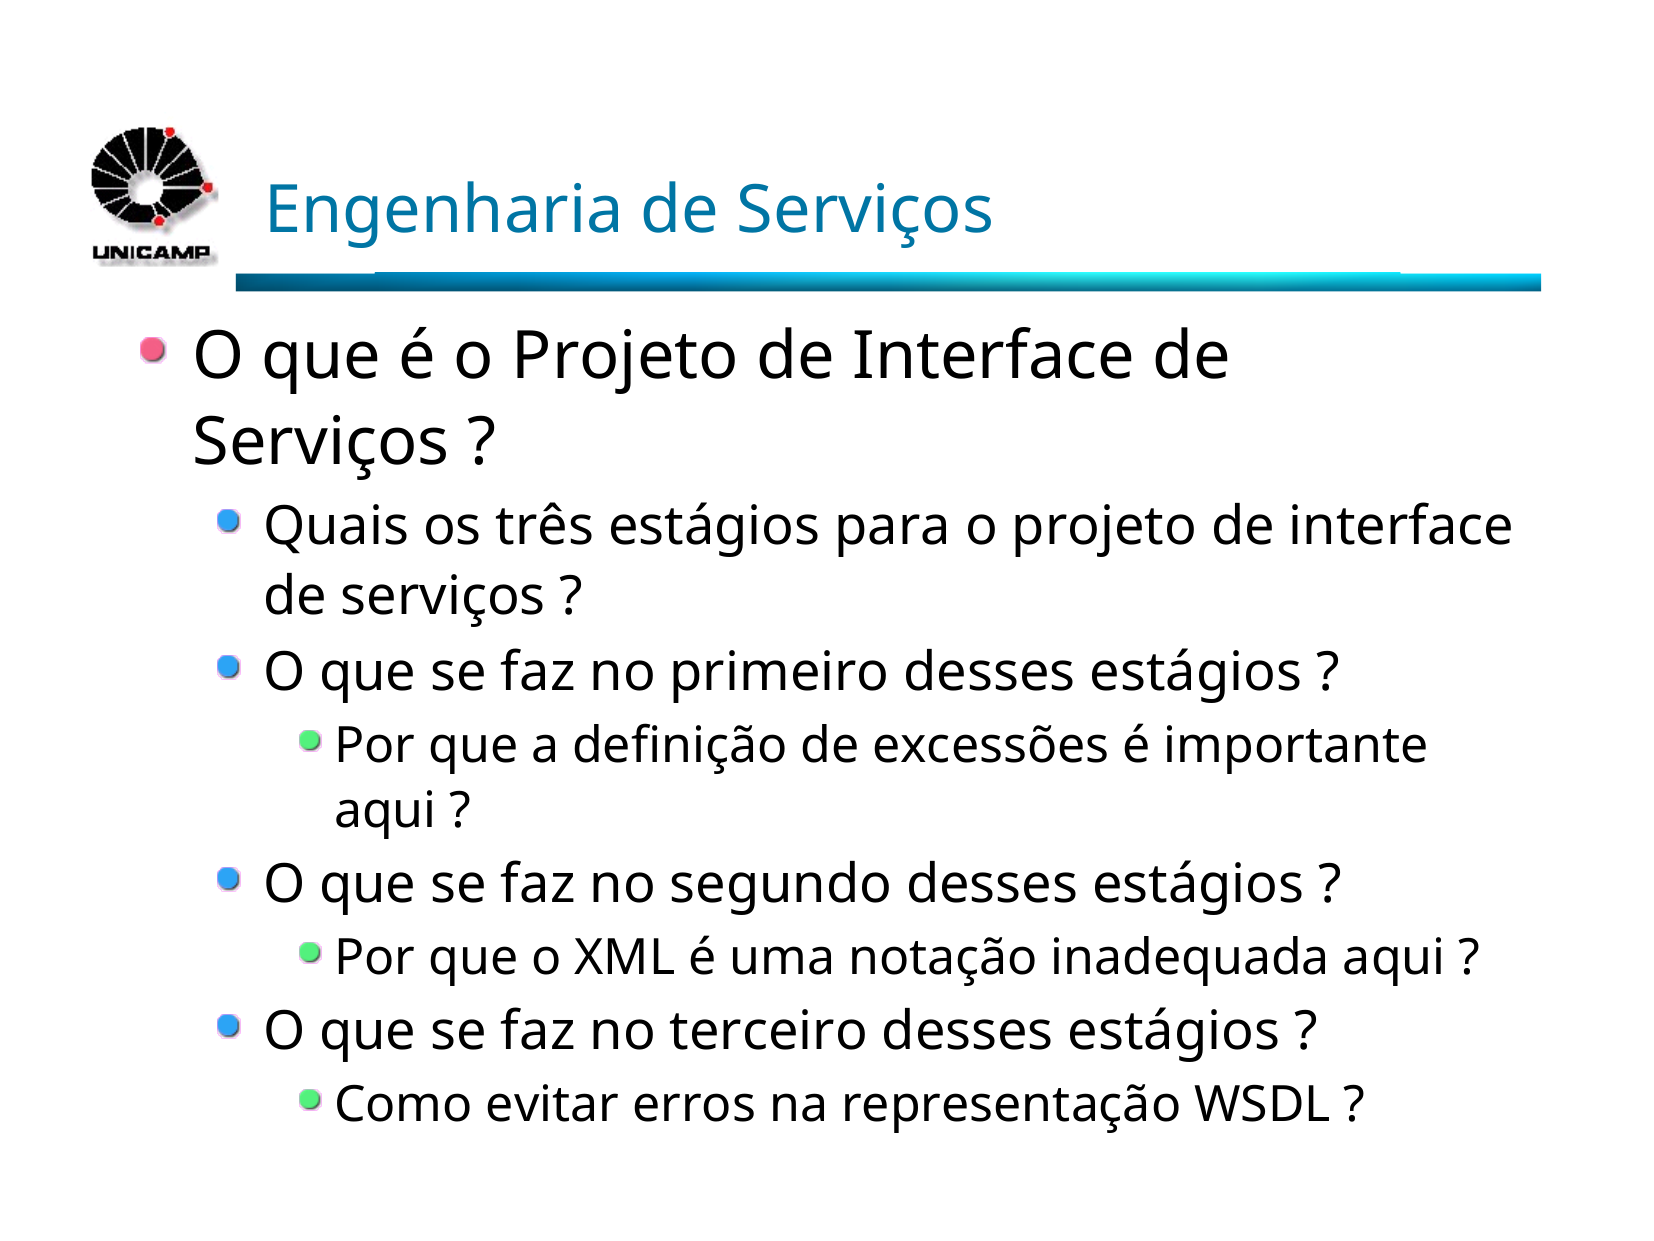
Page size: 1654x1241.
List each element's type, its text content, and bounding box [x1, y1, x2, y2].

list O que é o Projeto de Interface de Serviços ? Quais os três estágios para o projeto de interface de serviços ? O que se faz no primeiro desses estágios ? Por que a definição de excessões é importante aqui ? O que se faz no segundo desses estágios ? Por que o XML é uma notação inadequada aqui ? O que se faz no terceiro desses estágios ? Como evitar erros na representação WSDL ? [121, 309, 1534, 1167]
picture [125, 272, 1654, 295]
title Engenharia de Serviços [264, 57, 1534, 250]
